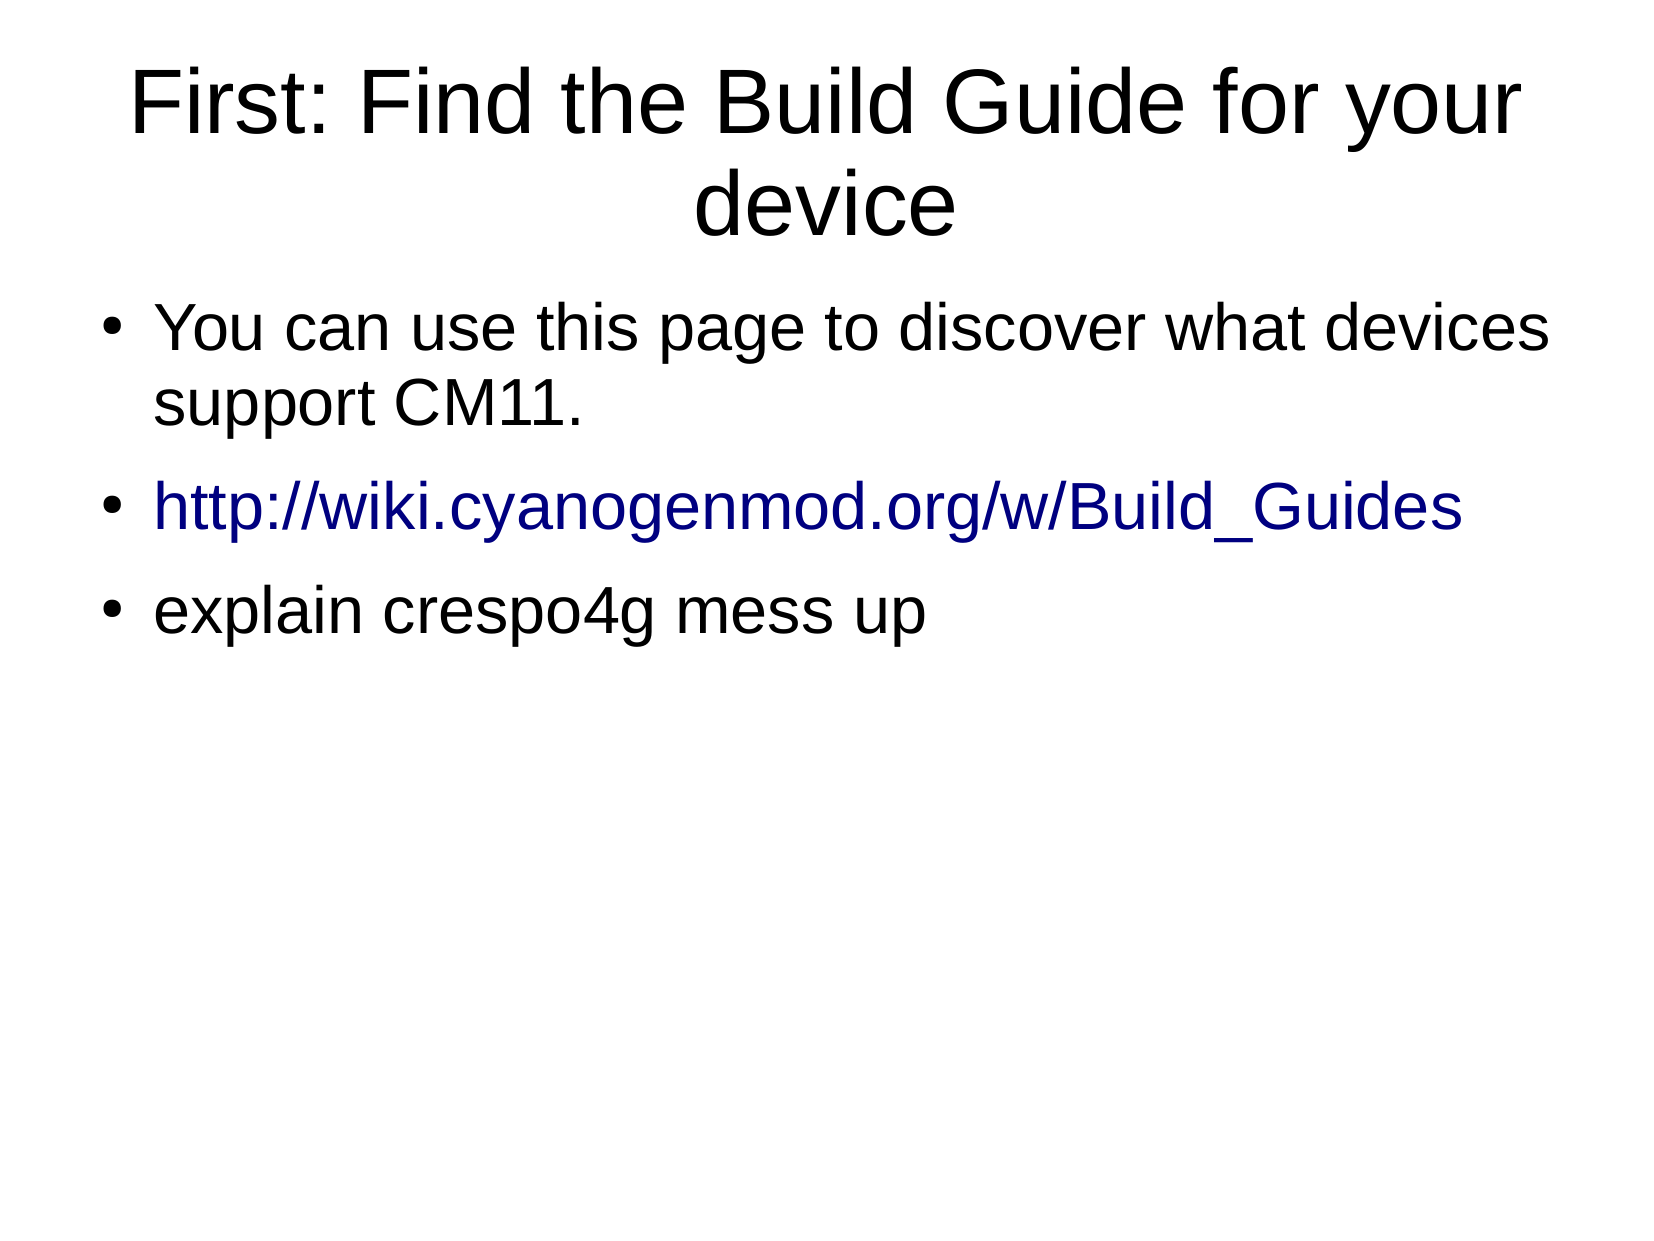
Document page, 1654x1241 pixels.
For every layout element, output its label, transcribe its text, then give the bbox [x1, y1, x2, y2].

list You can use this page to discover what devices support CM11. http://wiki.cyanogenmod.org/w/Build_Guides explain crespo4g mess up [82, 290, 1571, 1010]
title First: Find the Build Guide for your device [82, 49, 1571, 257]
